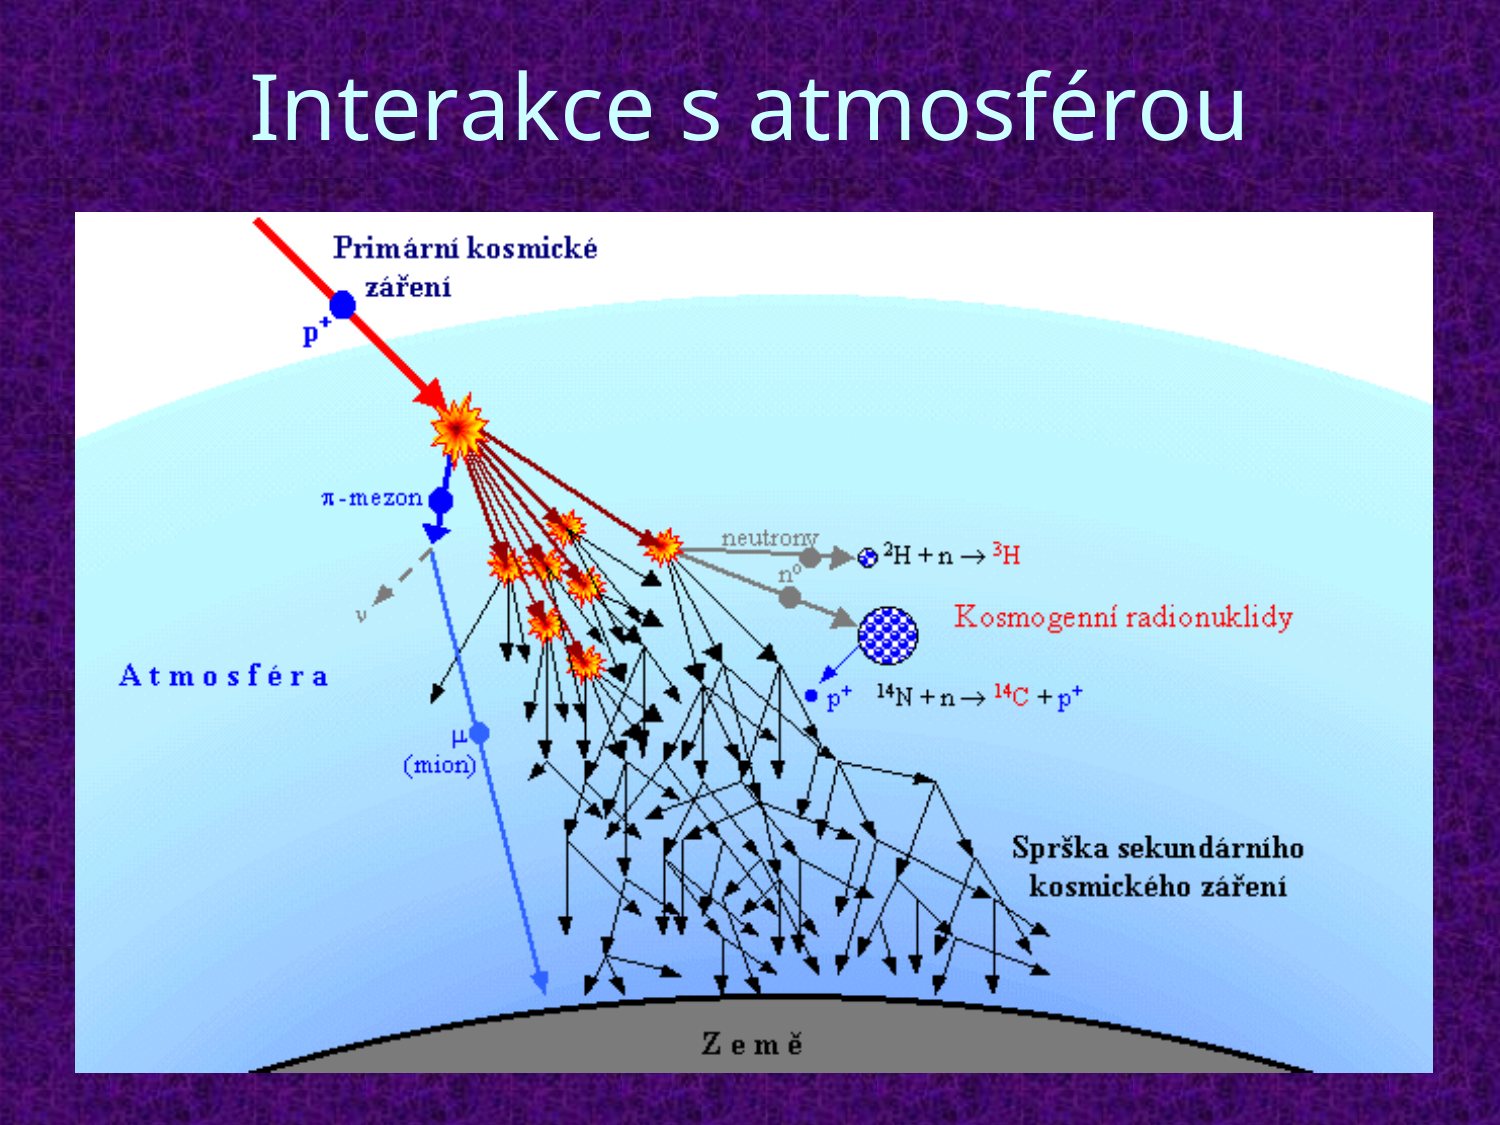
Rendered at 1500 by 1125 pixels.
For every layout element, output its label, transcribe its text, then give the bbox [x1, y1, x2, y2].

picture [0, 0, 1500, 1125]
text_box Interakce s atmosférou [37, 50, 1463, 175]
